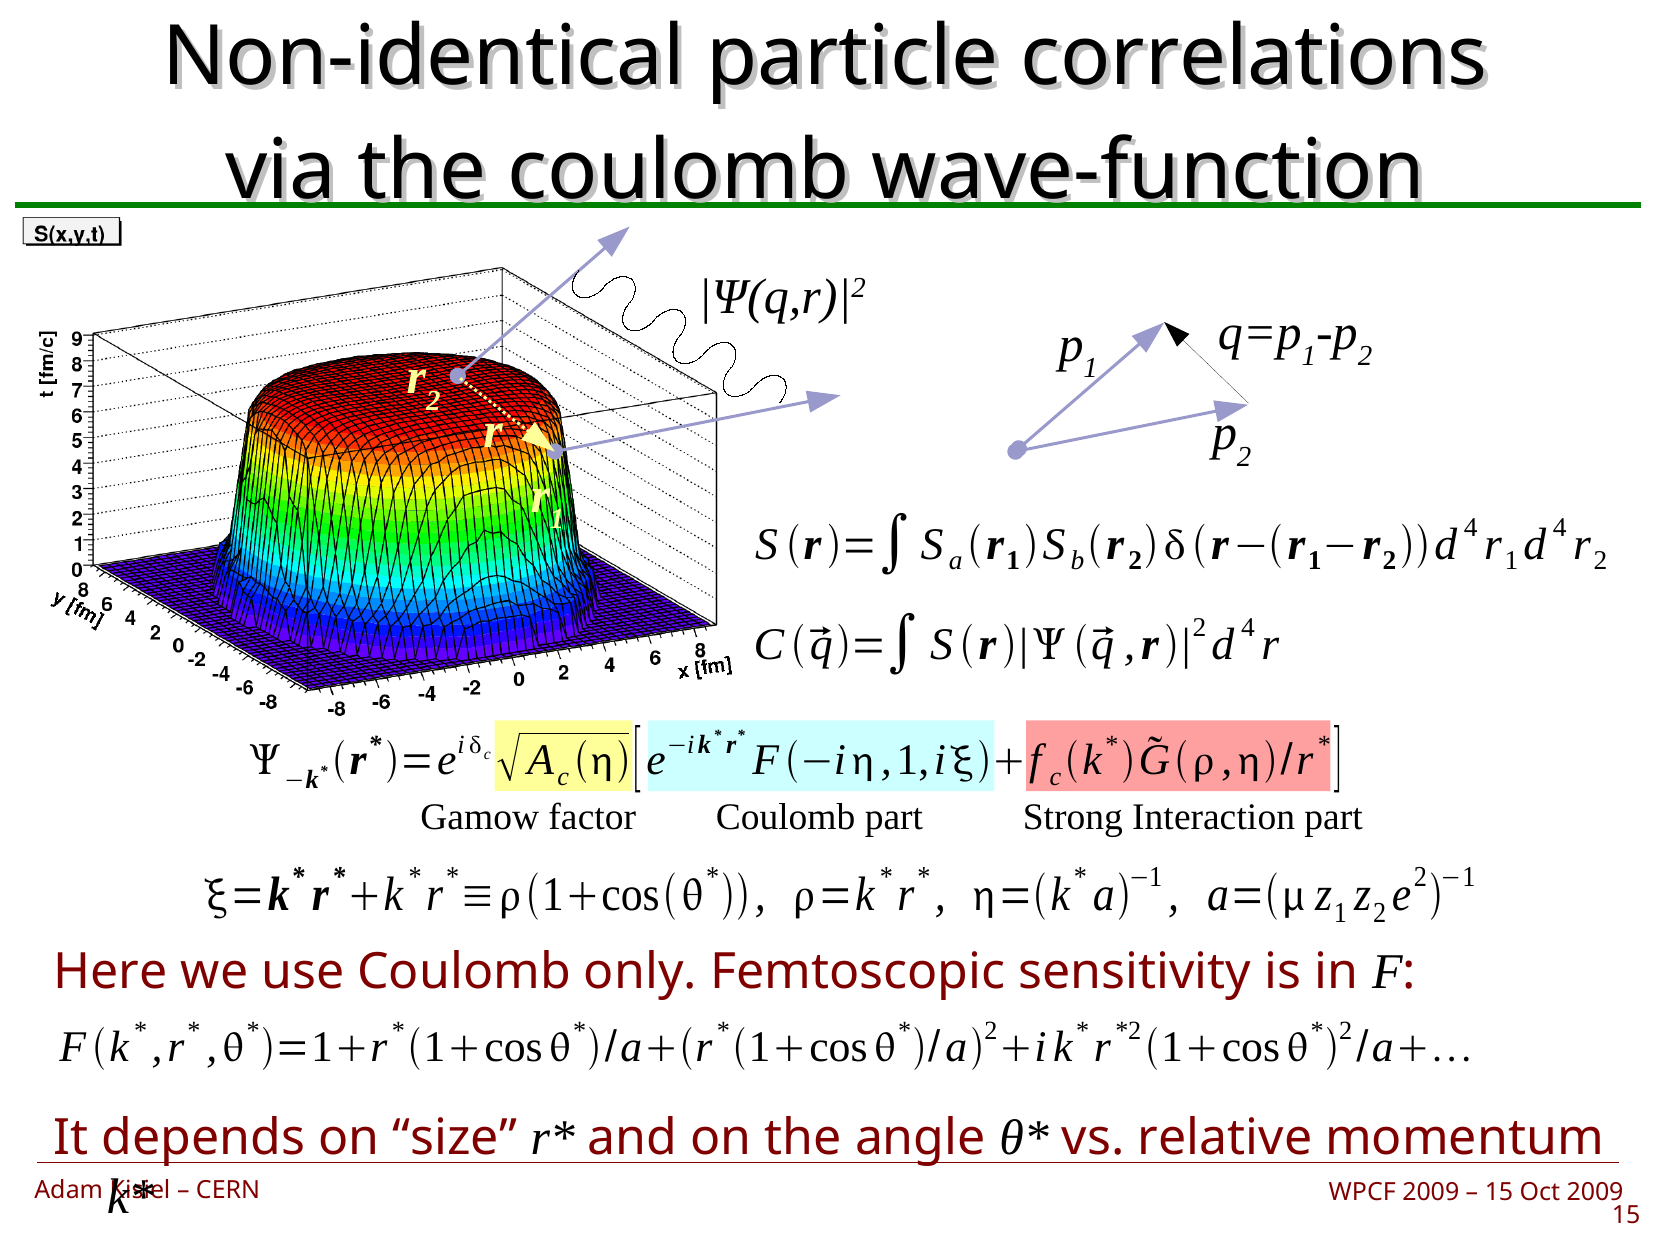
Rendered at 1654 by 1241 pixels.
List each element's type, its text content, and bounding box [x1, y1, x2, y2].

chart [199, 860, 1481, 929]
text_box Gamow factor [420, 796, 637, 838]
text_box q=p1-p2 [1217, 304, 1373, 372]
text_box r [483, 402, 503, 458]
text_box r1 [530, 467, 565, 535]
chart [747, 590, 1285, 679]
text_box p2 [1211, 405, 1252, 473]
list Here we use Coulomb only. Femtoscopic sensitivity is in F: It depends on “size” r* and on the angle θ* vs. relative momentum k* [36, 935, 1616, 1147]
chart [51, 1015, 1479, 1075]
chart [243, 723, 1348, 796]
title Non-identical particle correlations via the coulomb wave-function [119, 5, 1532, 213]
text_box |Ψ(q,r)|2 [698, 269, 866, 325]
text_box r2 [406, 349, 441, 417]
chart [747, 509, 1614, 578]
text_box Strong Interaction part [1022, 796, 1364, 838]
picture [15, 215, 794, 743]
text_box Coulomb part [715, 796, 924, 838]
text_box p1 [1058, 316, 1099, 384]
